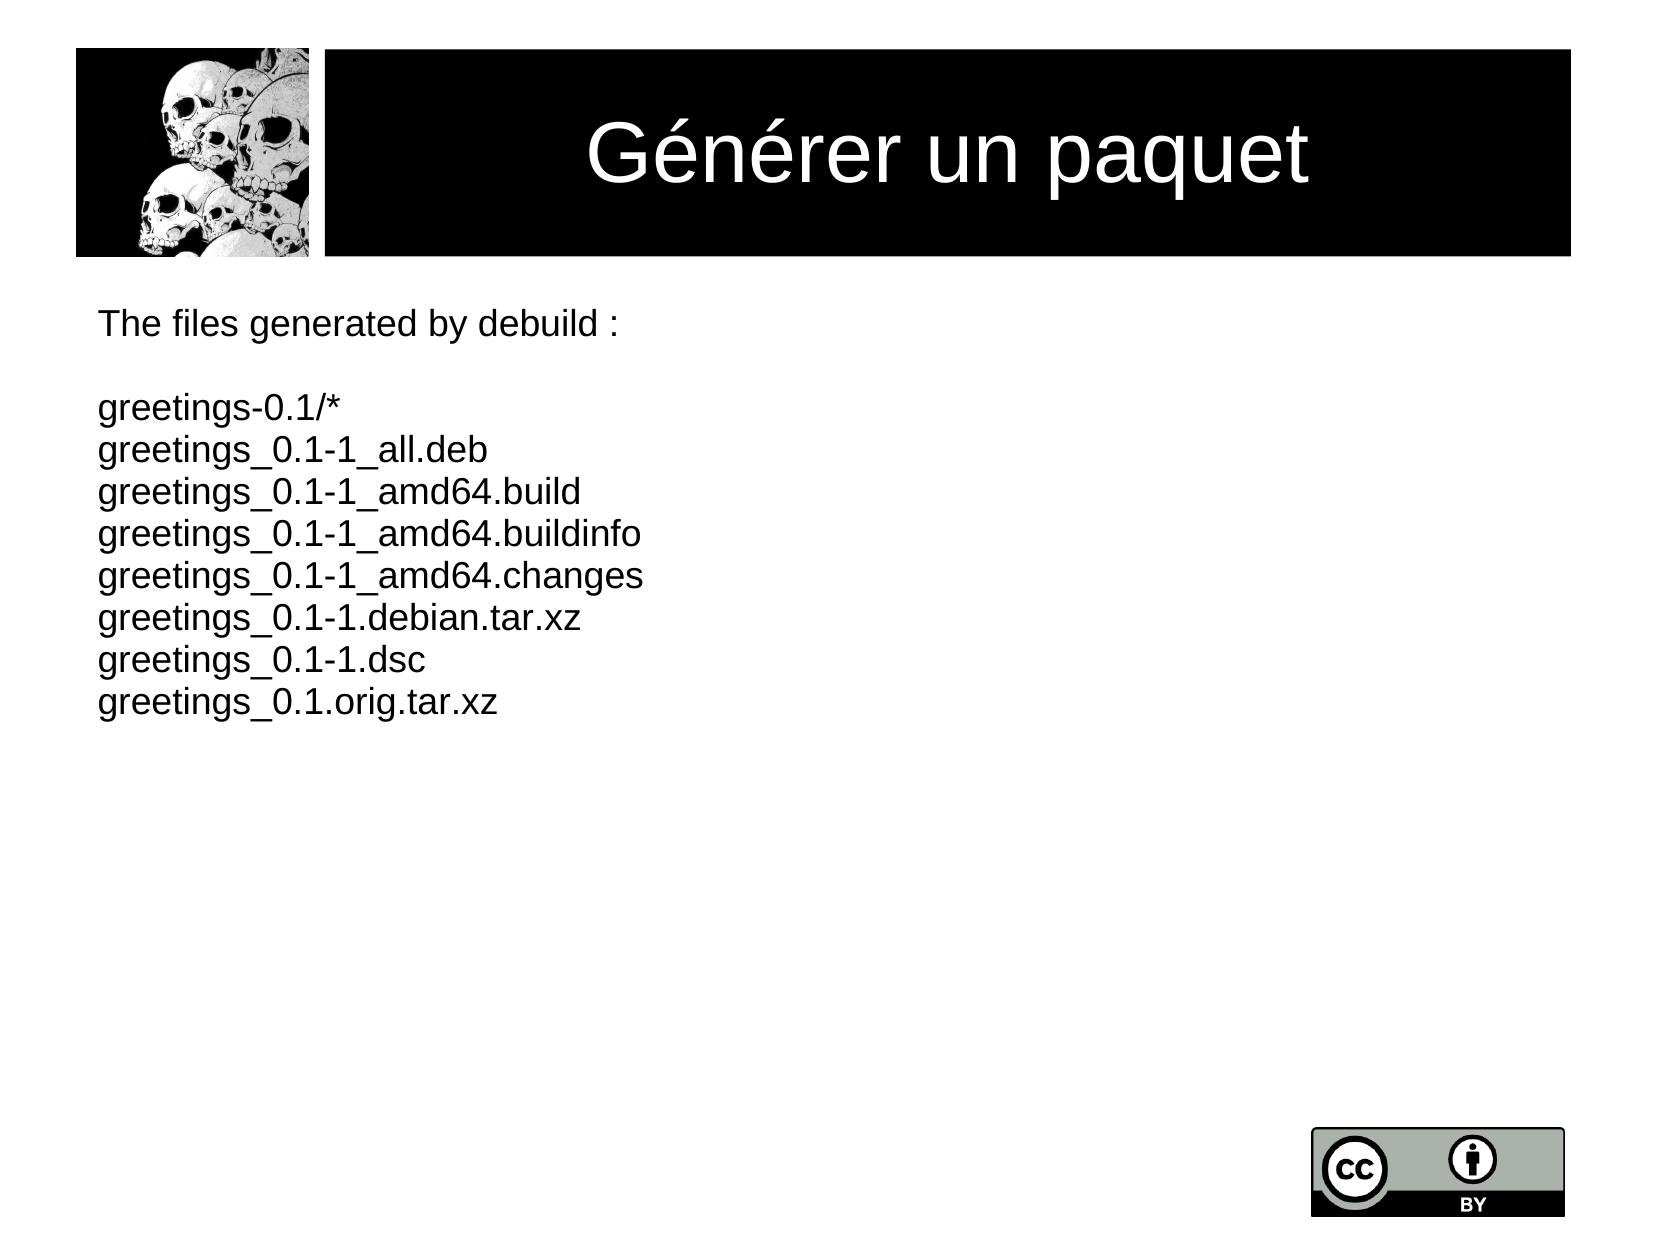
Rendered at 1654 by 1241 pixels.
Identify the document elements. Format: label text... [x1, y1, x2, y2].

picture [1311, 1127, 1565, 1217]
text_box The files generated by debuild : greetings-0.1/* greetings_0.1-1_all.deb greetings_0.1-1_amd64.build greetings_0.1-1_amd64.buildinfo greetings_0.1-1_amd64.changes greetings_0.1-1.debian.tar.xz greetings_0.1-1.dsc greetings_0.1.orig.tar.xz [82, 295, 1560, 730]
title Générer un paquet [324, 49, 1571, 257]
picture [76, 48, 309, 257]
